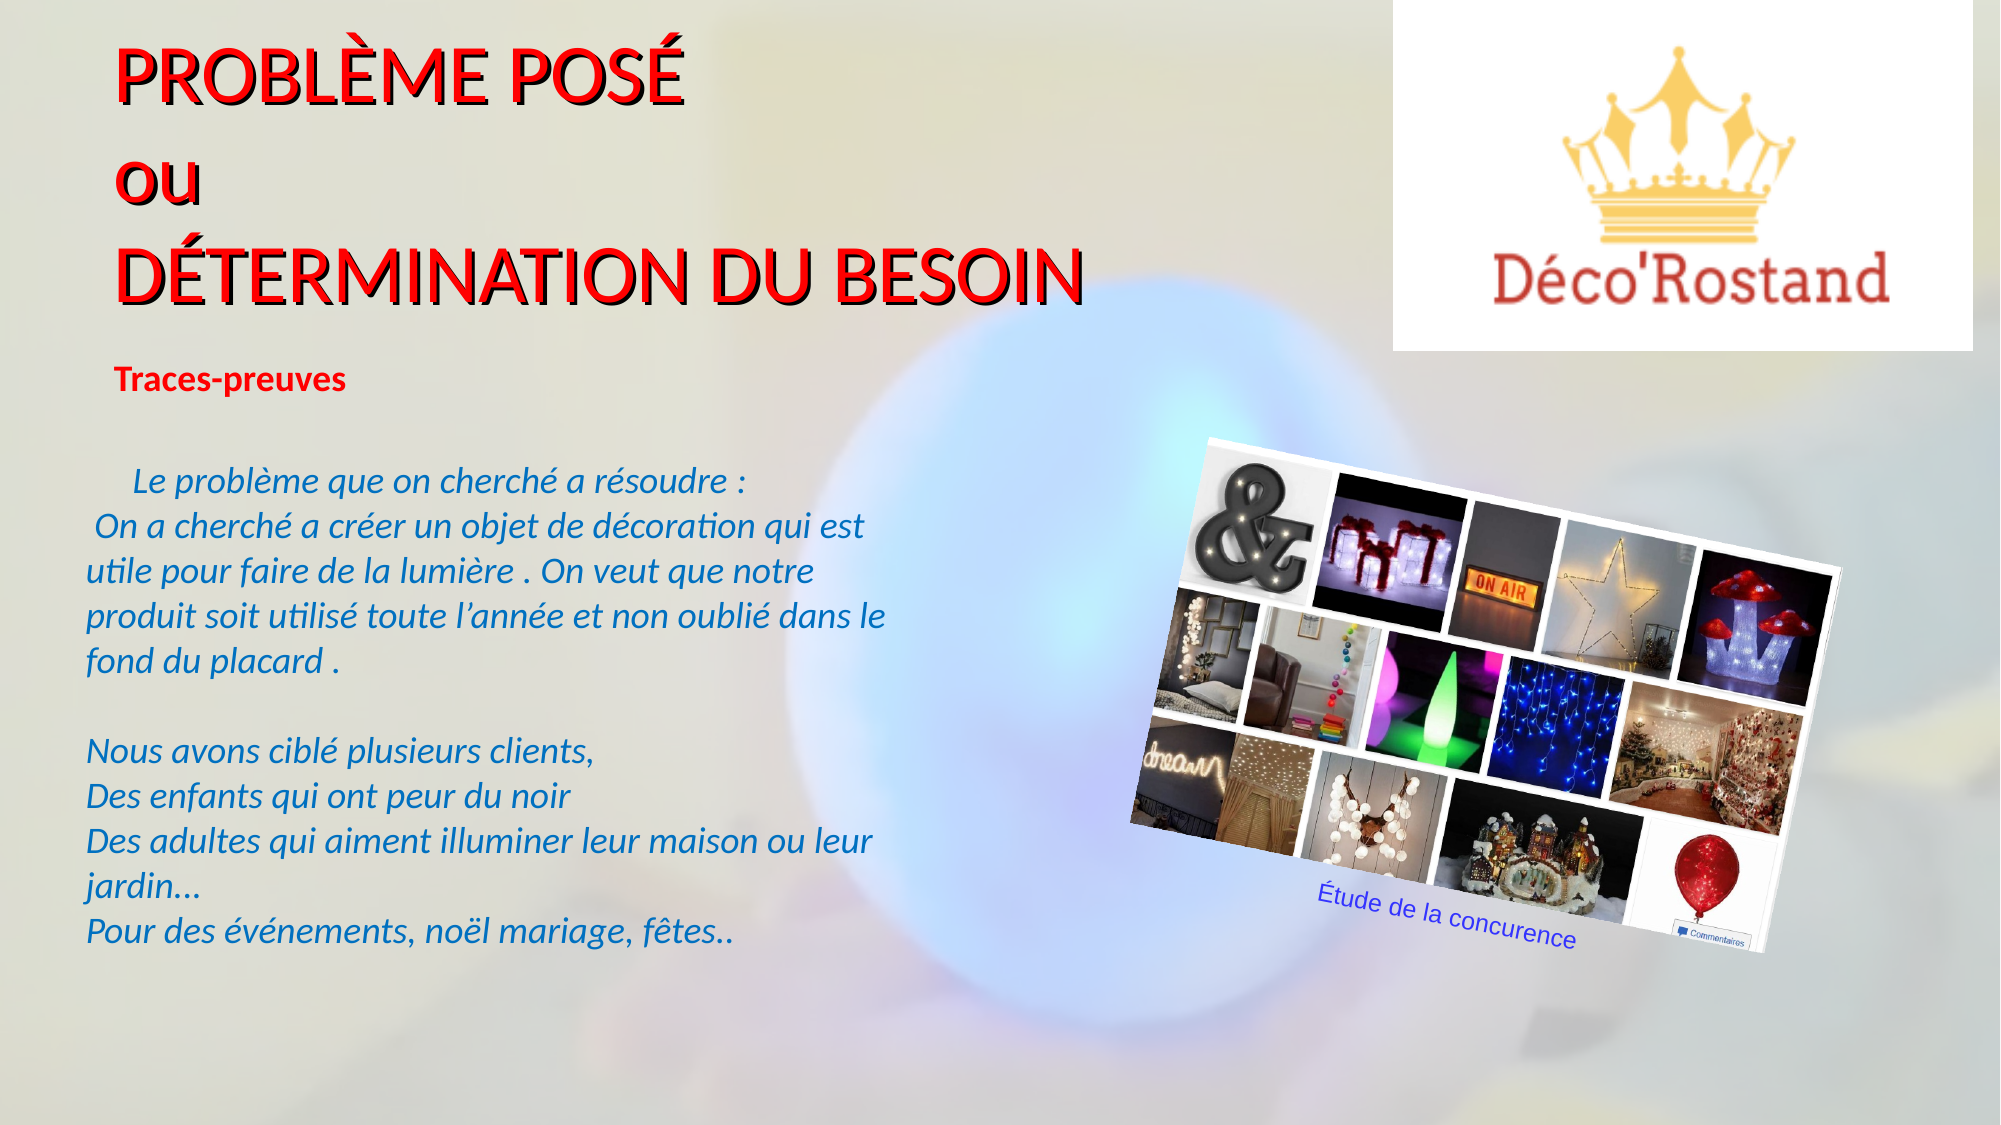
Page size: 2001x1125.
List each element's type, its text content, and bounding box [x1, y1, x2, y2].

text_box Étude de la concurence [1299, 868, 1609, 969]
picture [1393, 0, 1973, 351]
picture [1129, 437, 1843, 953]
text_box PROBLÈME POSÉ ou DÉTERMINATION DU BESOIN [98, 11, 1112, 330]
text_box Traces-preuves [98, 346, 363, 407]
text_box Le problème que on cherché a résoudre : On a cherché a créer un objet de décoration qui est utile pour faire de la lumière . On veut que notre produit soit utilisé toute l’année et non oublié dans le fond du placard . Nous avons ciblé plusieurs clients, Des enfants qui ont peur du noir Des adultes qui aiment illuminer leur maison ou leur jardin... Pour des événements, noël mariage, fêtes.. [71, 449, 903, 1010]
